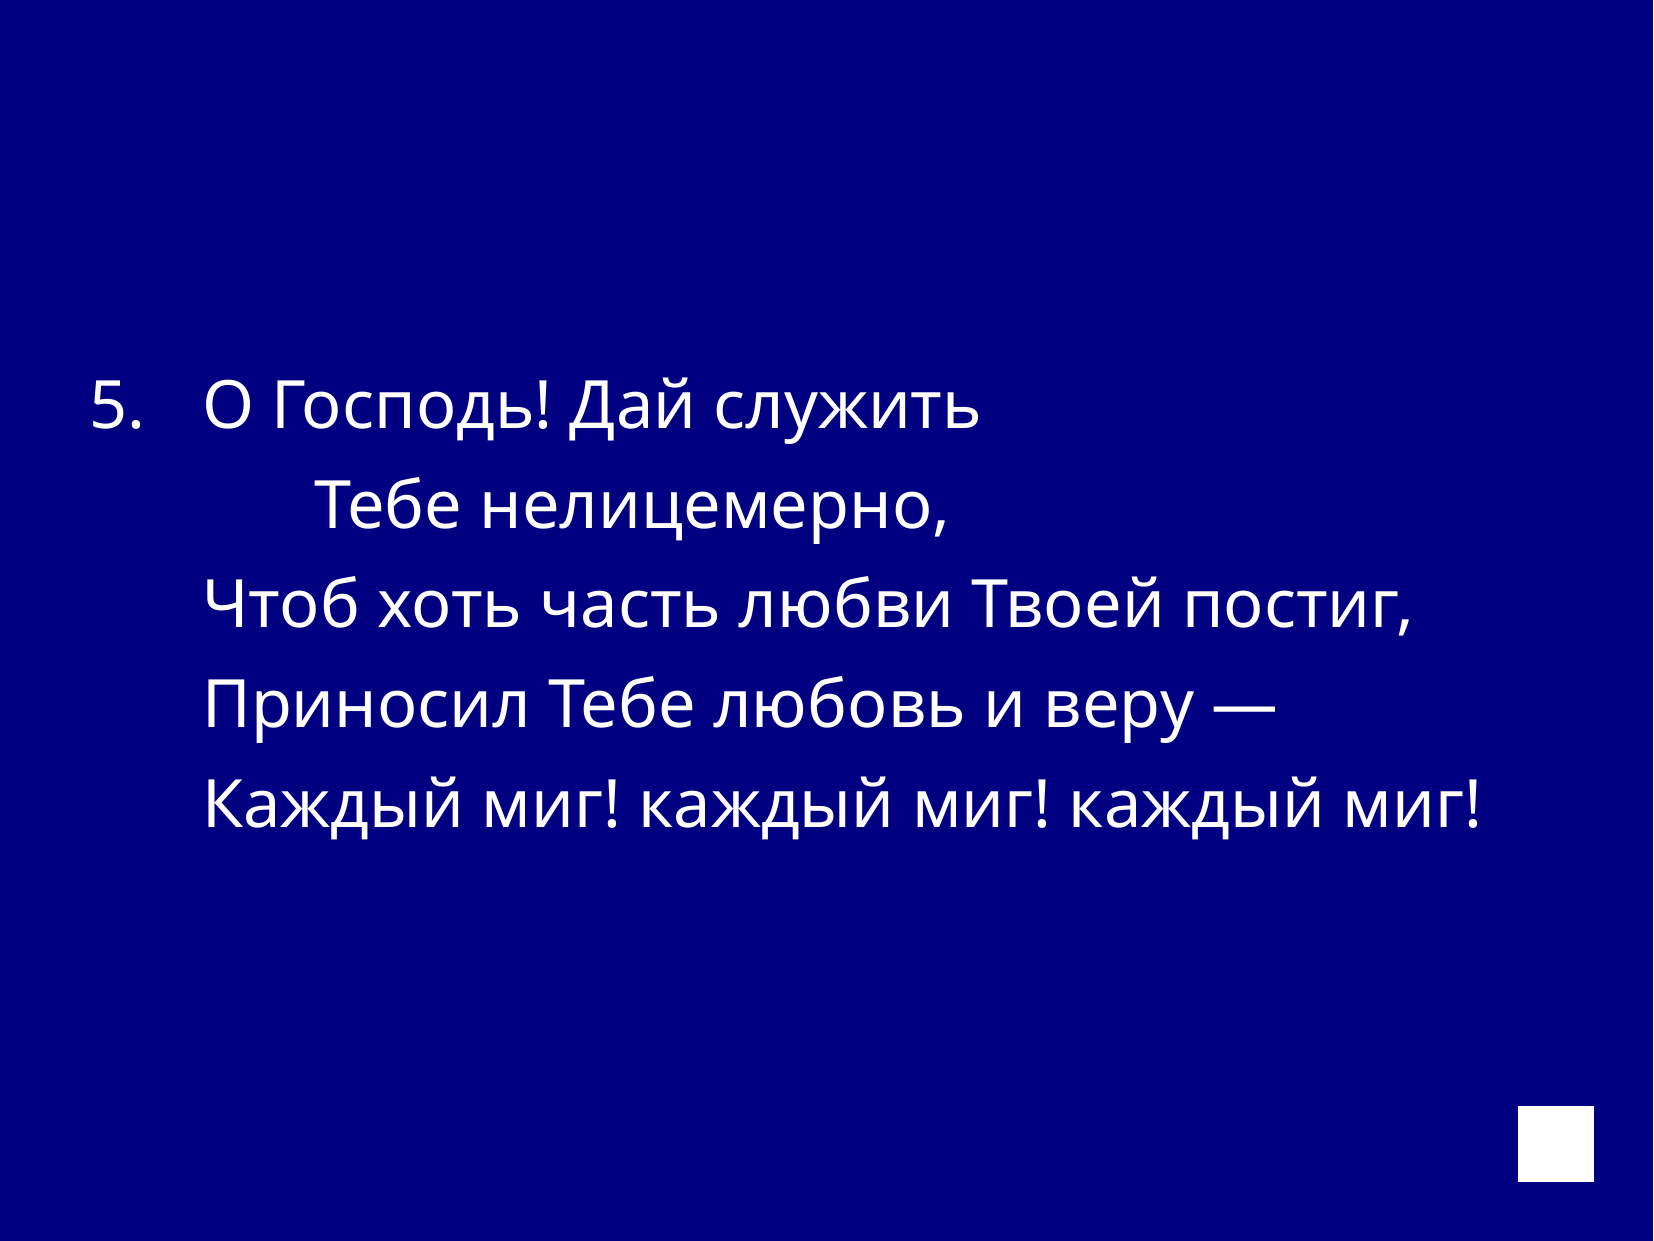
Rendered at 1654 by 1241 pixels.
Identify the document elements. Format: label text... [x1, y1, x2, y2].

text_box 5. О Господь! Дай служить Тебе нелицемерно, Чтоб хоть часть любви Твоей постиг, Приносил Тебе любовь и веру — Каждый миг! каждый миг! каждый миг! [75, 150, 1653, 1163]
text_box [1518, 1163, 1594, 1182]
